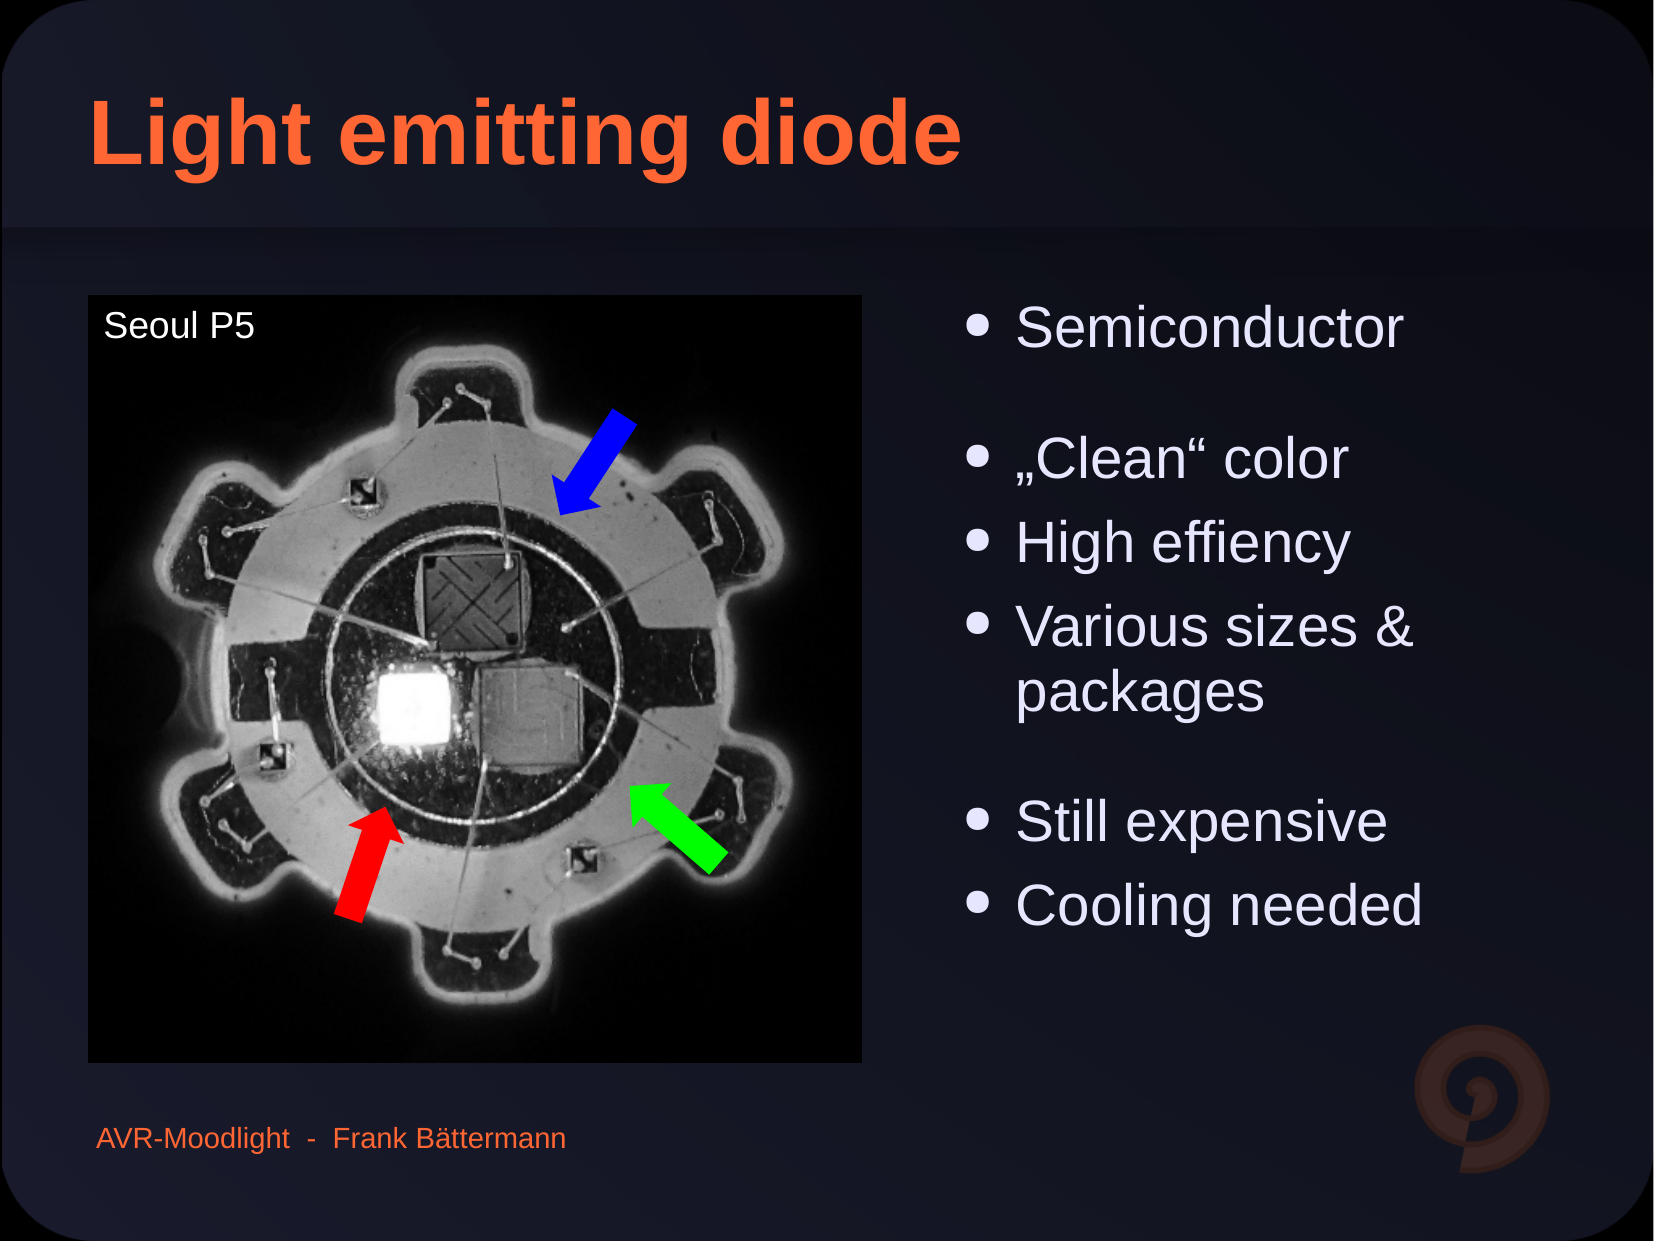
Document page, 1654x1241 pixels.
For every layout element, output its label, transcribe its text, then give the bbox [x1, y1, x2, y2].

title Light emitting diode [88, 59, 1565, 207]
text_box [629, 783, 729, 875]
text_box [333, 806, 405, 924]
text_box [551, 408, 638, 516]
list Semiconductor „Clean“ color High effiency Various sizes & packages Still expensive Cooling needed [944, 295, 1566, 1093]
text_box Seoul P5 [88, 297, 591, 355]
picture [0, 0, 1654, 1241]
